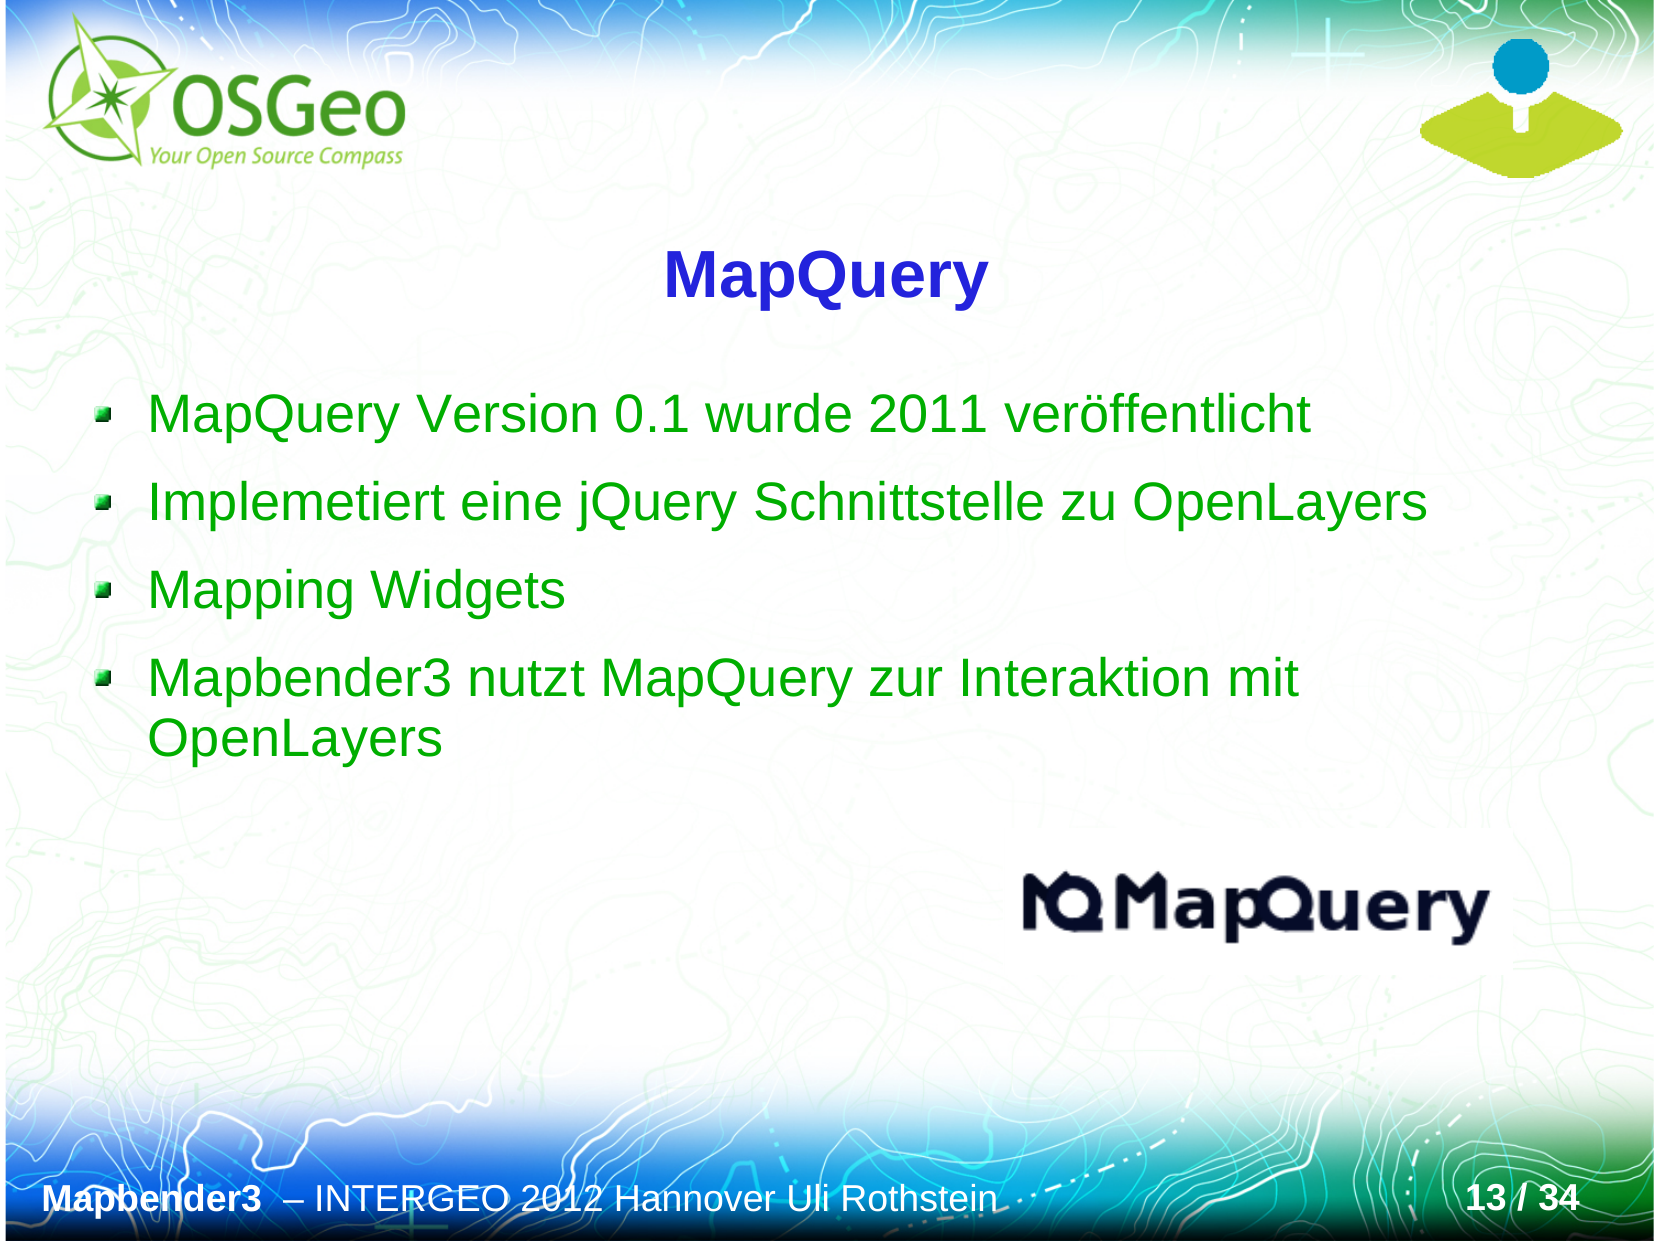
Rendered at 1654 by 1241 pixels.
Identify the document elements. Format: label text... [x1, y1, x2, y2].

picture [5, 0, 1654, 1241]
title MapQuery [82, 208, 1571, 342]
list MapQuery Version 0.1 wurde 2011 veröffentlicht Implemetiert eine jQuery Schnittstelle zu OpenLayers Mapping Widgets Mapbender3 nutzt MapQuery zur Interaktion mit OpenLayers [76, 383, 1565, 1188]
